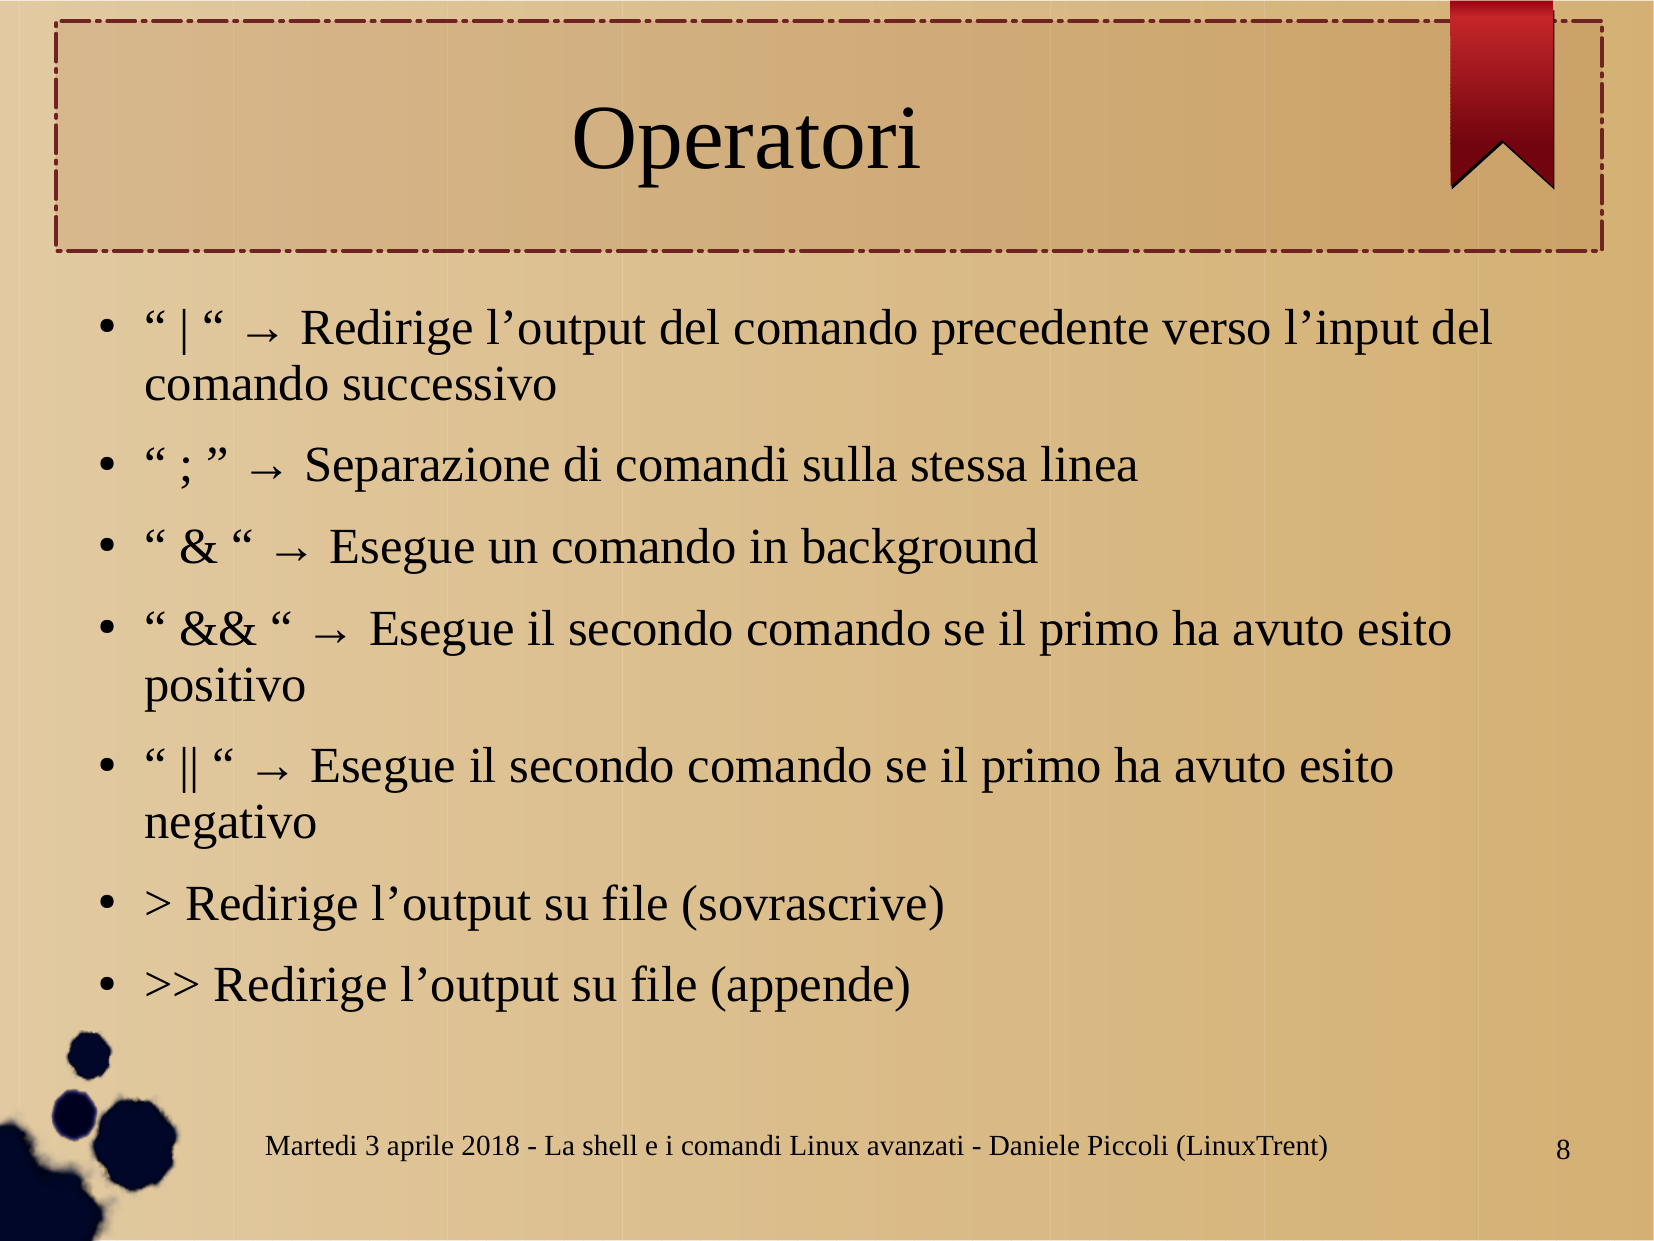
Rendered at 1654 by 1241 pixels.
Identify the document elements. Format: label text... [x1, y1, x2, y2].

title Operatori [82, 47, 1412, 229]
list “ | “ → Redirige l’output del comando precedente verso l’input del comando successivo “ ; ” → Separazione di comandi sulla stessa linea “ & “ → Esegue un comando in background “ && “ → Esegue il secondo comando se il primo ha avuto esito positivo “ || “ → Esegue il secondo comando se il primo ha avuto esito negativo > Redirige l’output su file (sovrascrive) >> Redirige l’output su file (appende) [82, 299, 1571, 1019]
